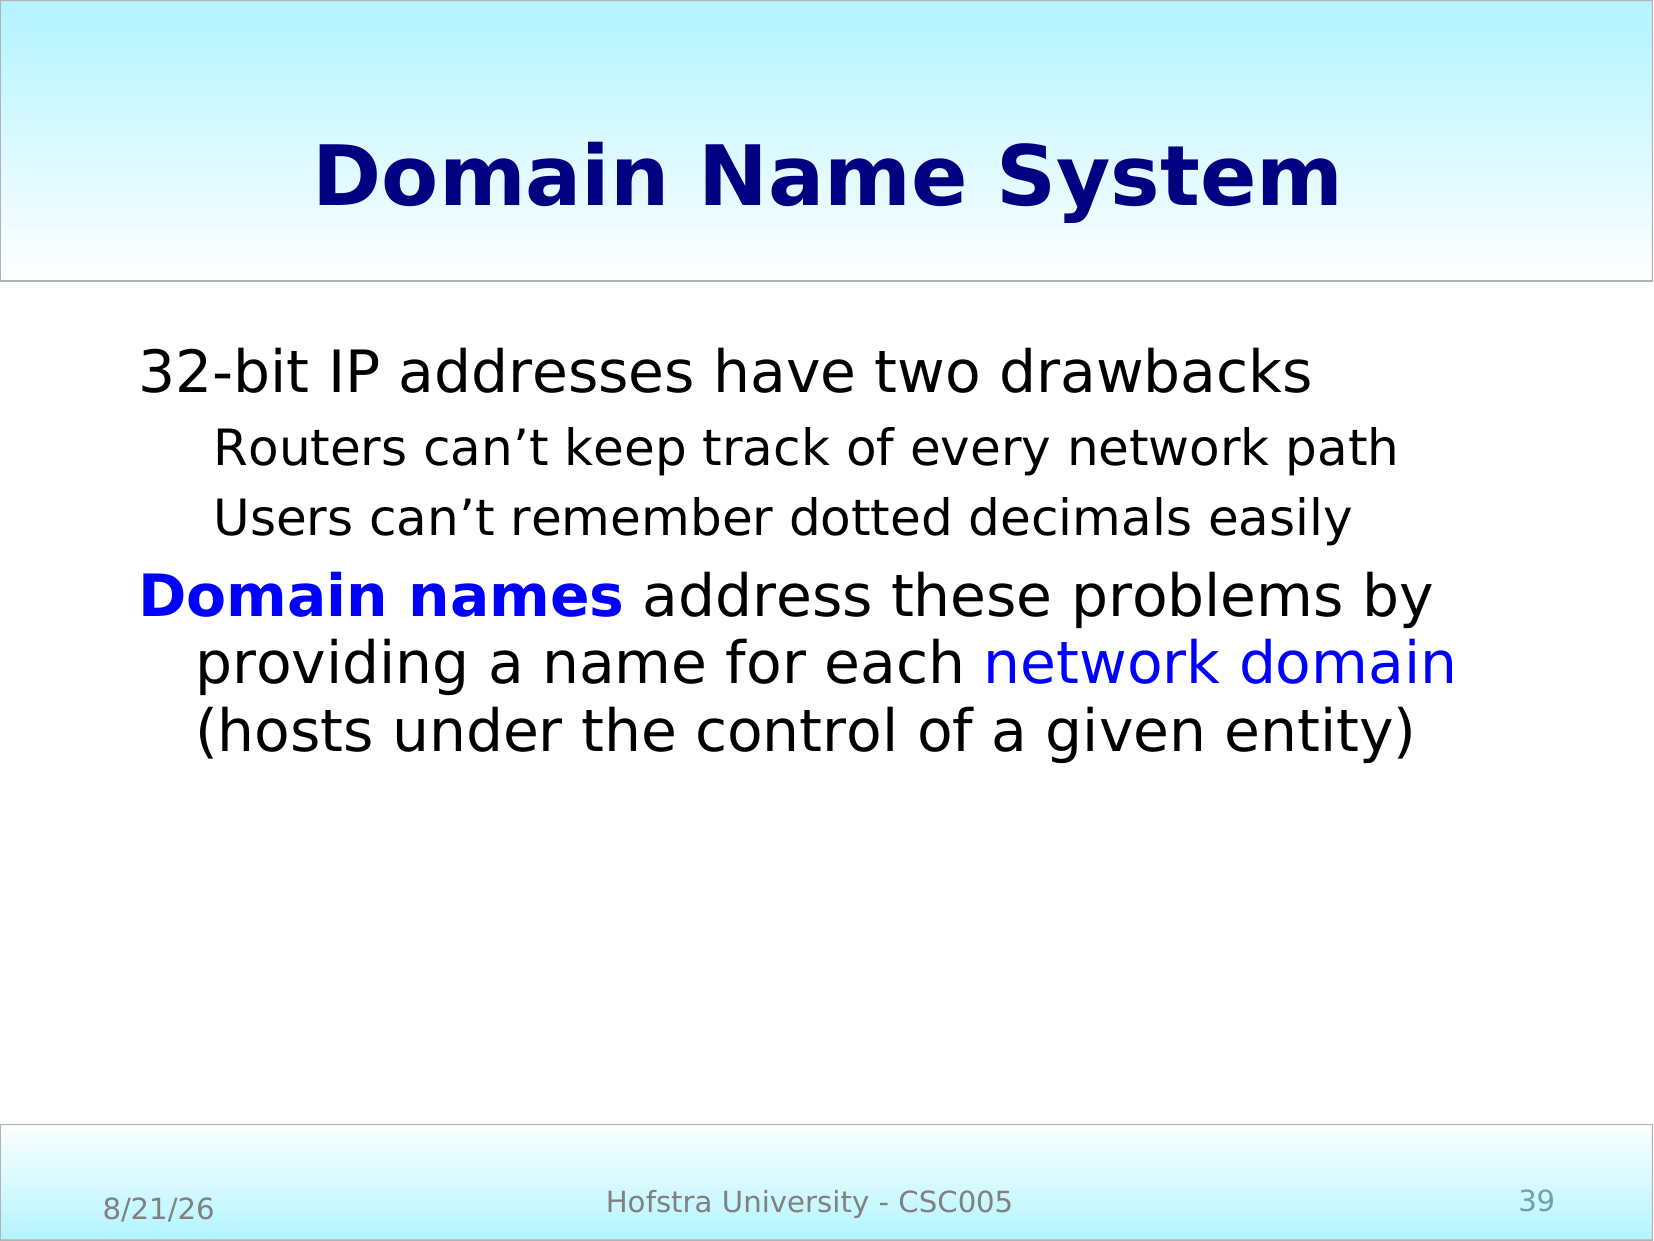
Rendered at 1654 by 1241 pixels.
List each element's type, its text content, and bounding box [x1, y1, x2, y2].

title Domain Name System [123, 108, 1533, 233]
list 32-bit IP addresses have two drawbacks Routers can’t keep track of every network path Users can’t remember dotted decimals easily Domain names address these problems by providing a name for each network domain (hosts under the control of a given entity) [123, 330, 1529, 1076]
